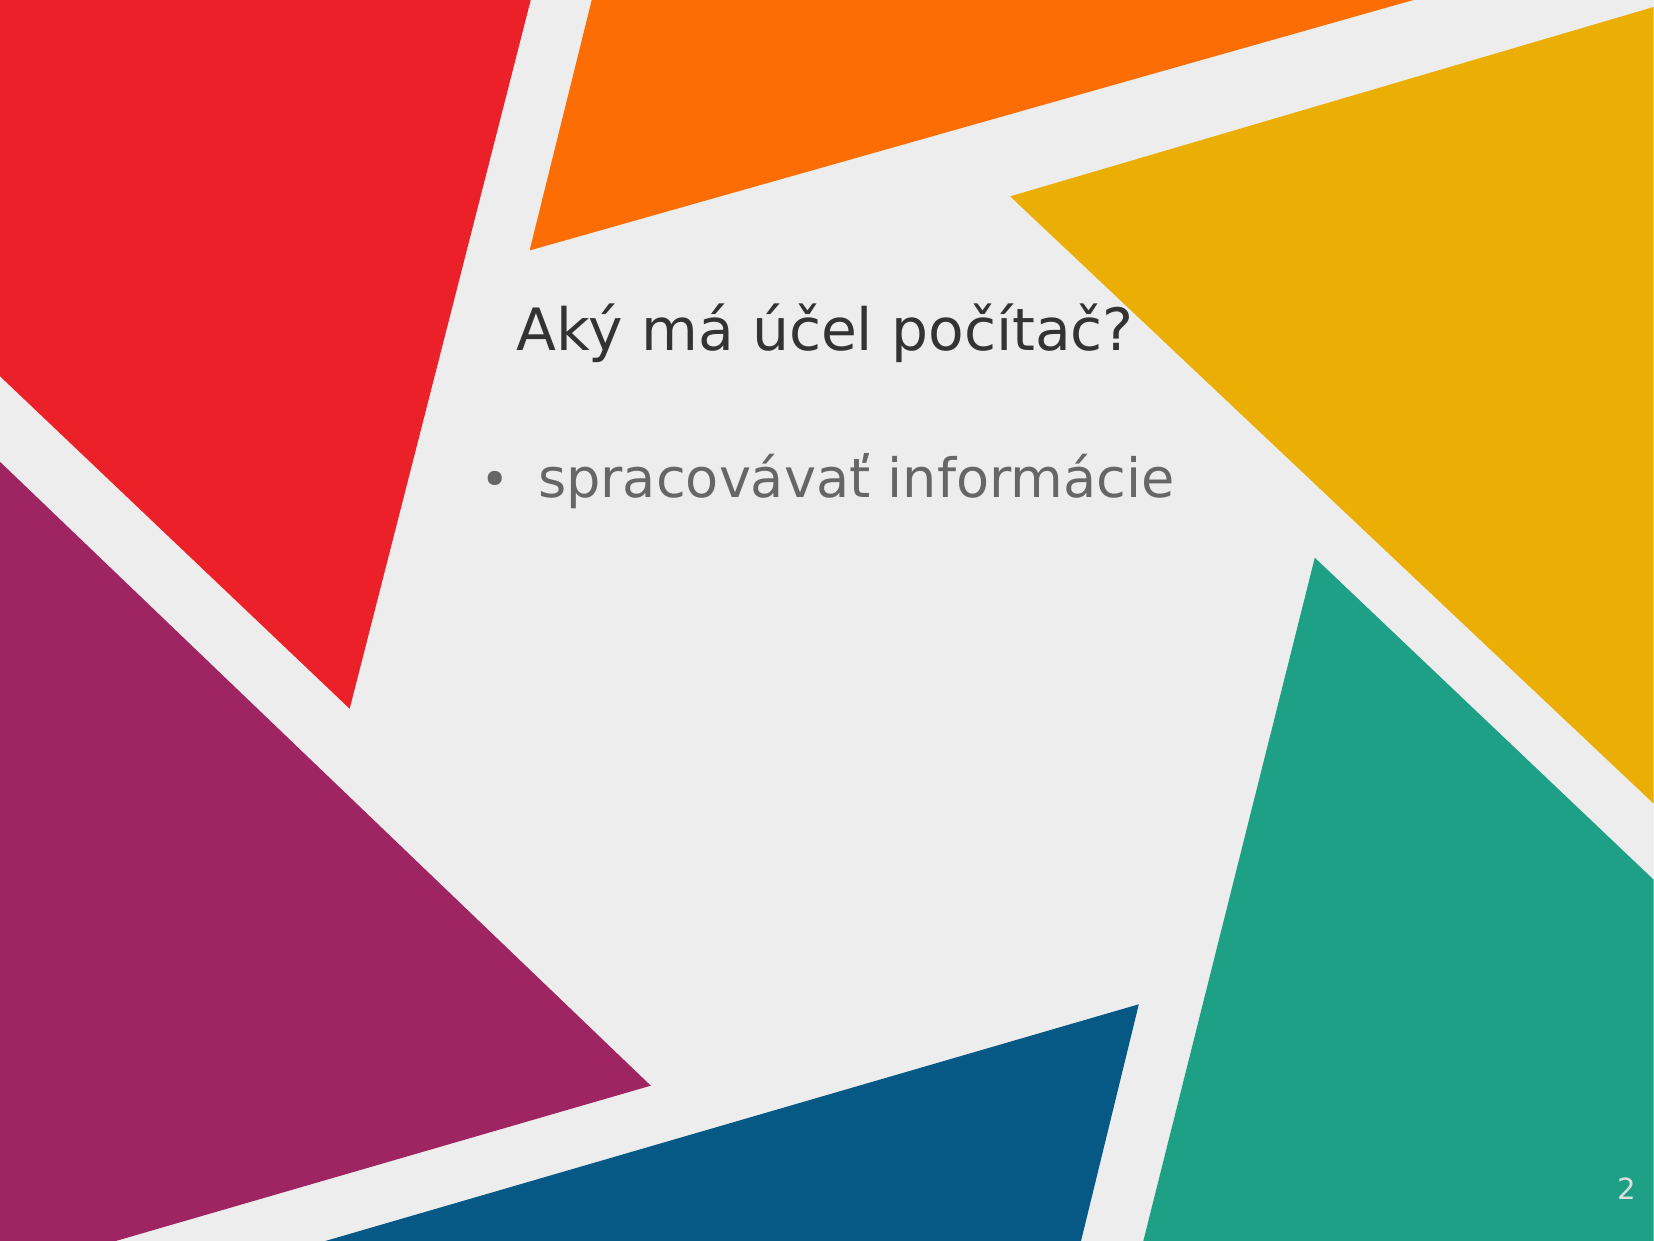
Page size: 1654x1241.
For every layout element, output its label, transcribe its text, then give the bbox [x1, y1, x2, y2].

title Aký má účel počítač? [467, 226, 1185, 434]
list spracovávať informácie [467, 447, 1191, 1005]
